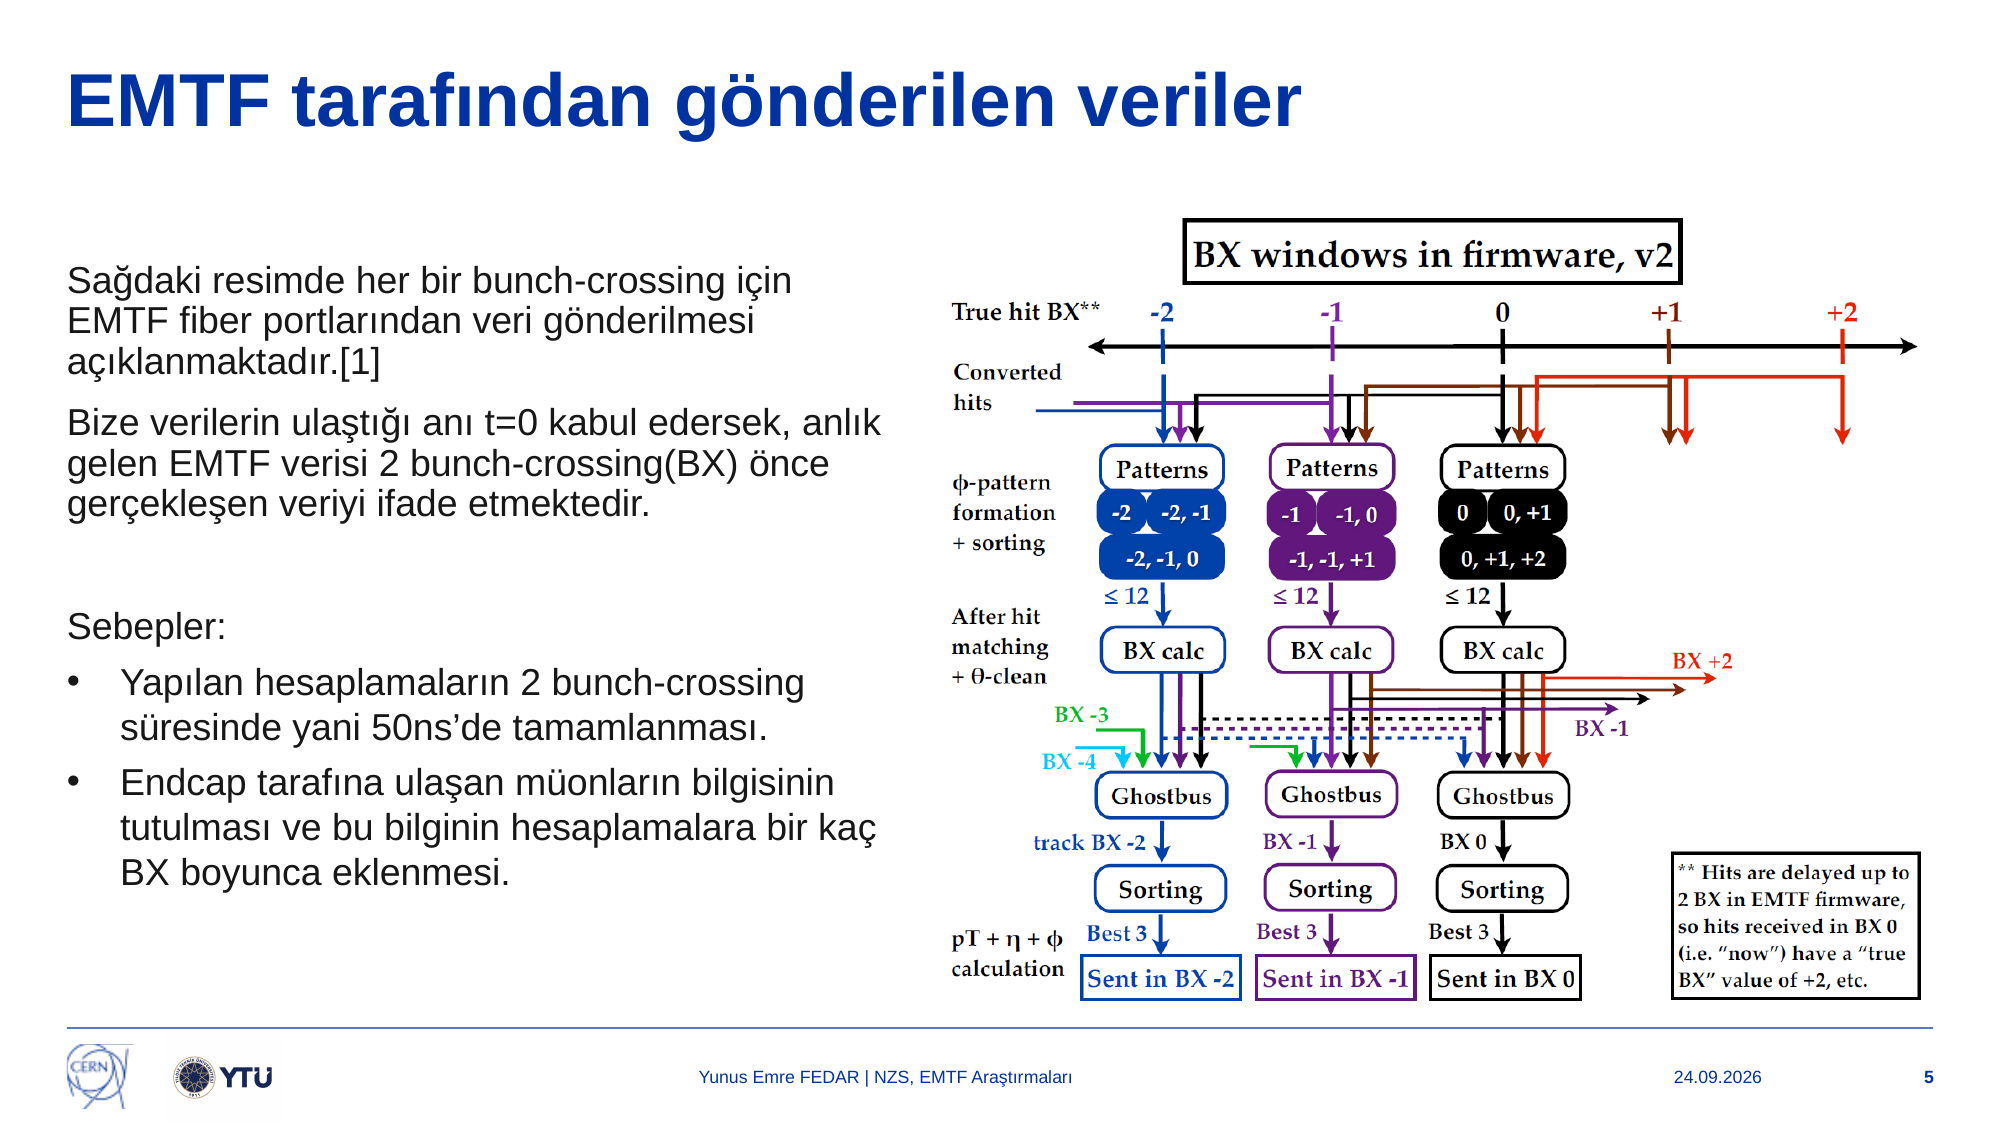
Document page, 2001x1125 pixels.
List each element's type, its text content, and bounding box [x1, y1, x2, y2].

picture [163, 1033, 282, 1123]
slide_number <number> [1822, 1046, 1934, 1107]
title EMTF tarafından gönderilen veriler [66, 61, 1933, 237]
text_box Yunus Emre FEDAR | NZS, EMTF Araştırmaları [698, 1046, 1402, 1107]
picture [922, 217, 1949, 1004]
slide_number 24.12.2024 [1496, 1046, 1762, 1107]
list Sağdaki resimde her bir bunch-crossing için EMTF fiber portlarından veri gönderilmesi açıklanmaktadır.[1] Bize verilerin ulaştığı anı t=0 kabul edersek, anlık gelen EMTF verisi 2 bunch-crossing(BX) önce gerçekleşen veriyi ifade etmektedir. Sebepler: Yapılan hesaplamaların 2 bunch-crossing süresinde yani 50ns’de tamamlanması. Endcap tarafına ulaşan müonların bilgisinin tutulması ve bu bilginin hesaplamalara bir kaç BX boyunca eklenmesi. [66, 261, 886, 1018]
